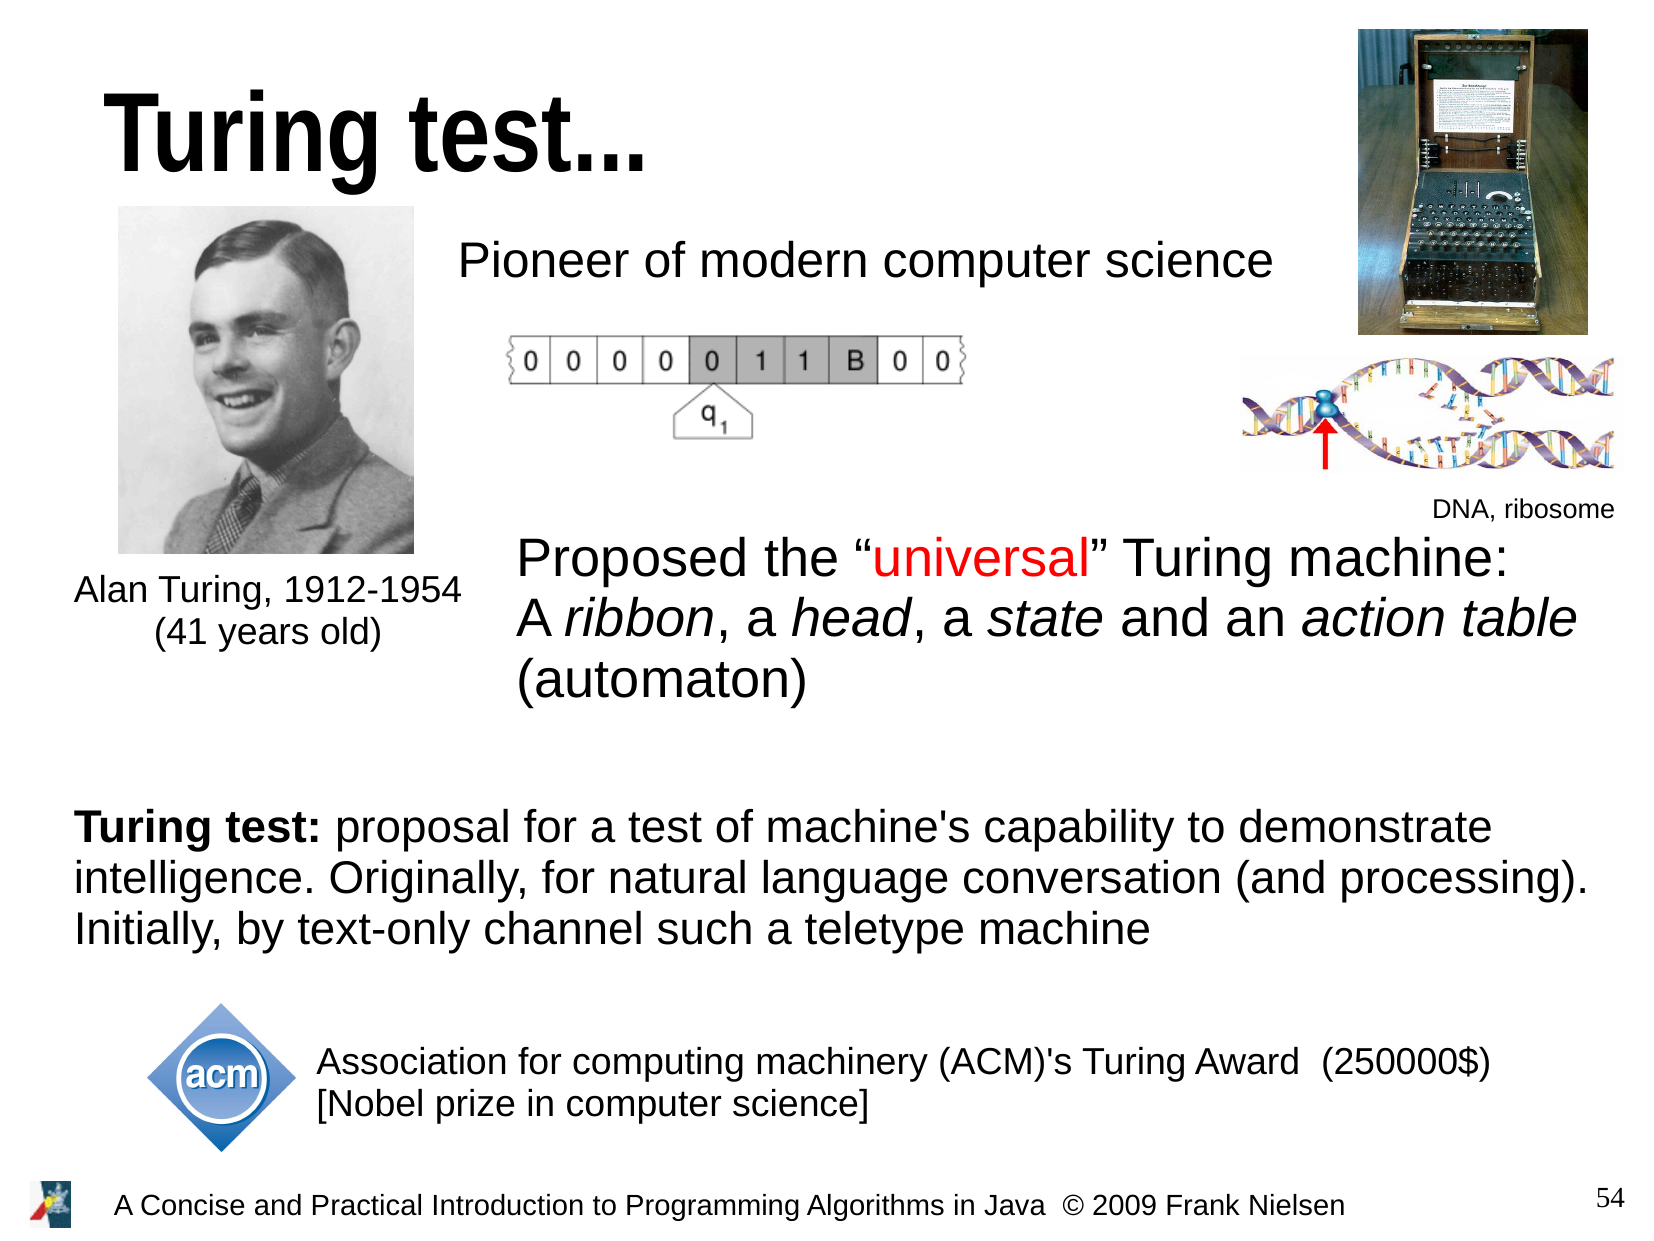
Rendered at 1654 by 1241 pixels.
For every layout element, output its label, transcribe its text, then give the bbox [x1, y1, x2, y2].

picture [147, 1003, 296, 1152]
text_box DNA, ribosome [1417, 486, 1630, 532]
text_box Turing test... [88, 59, 666, 203]
text_box Turing test: proposal for a test of machine's capability to demonstrate intelligence. Originally, for natural language conversation (and processing). Initially, by text-only channel such a teletype machine [59, 793, 1605, 963]
text_box Association for computing machinery (ACM)'s Turing Award (250000$) [Nobel prize in computer science] [301, 1033, 1506, 1133]
picture [1240, 352, 1625, 473]
picture [1358, 29, 1588, 335]
picture [118, 206, 414, 554]
text_box Proposed the “universal” Turing machine: A ribbon, a head, a state and an action table (automaton) [501, 519, 1595, 717]
picture [501, 331, 971, 443]
picture [29, 1181, 71, 1228]
text_box Alan Turing, 1912-1954 (41 years old) [59, 561, 488, 660]
text_box Pioneer of modern computer science [442, 224, 1290, 296]
